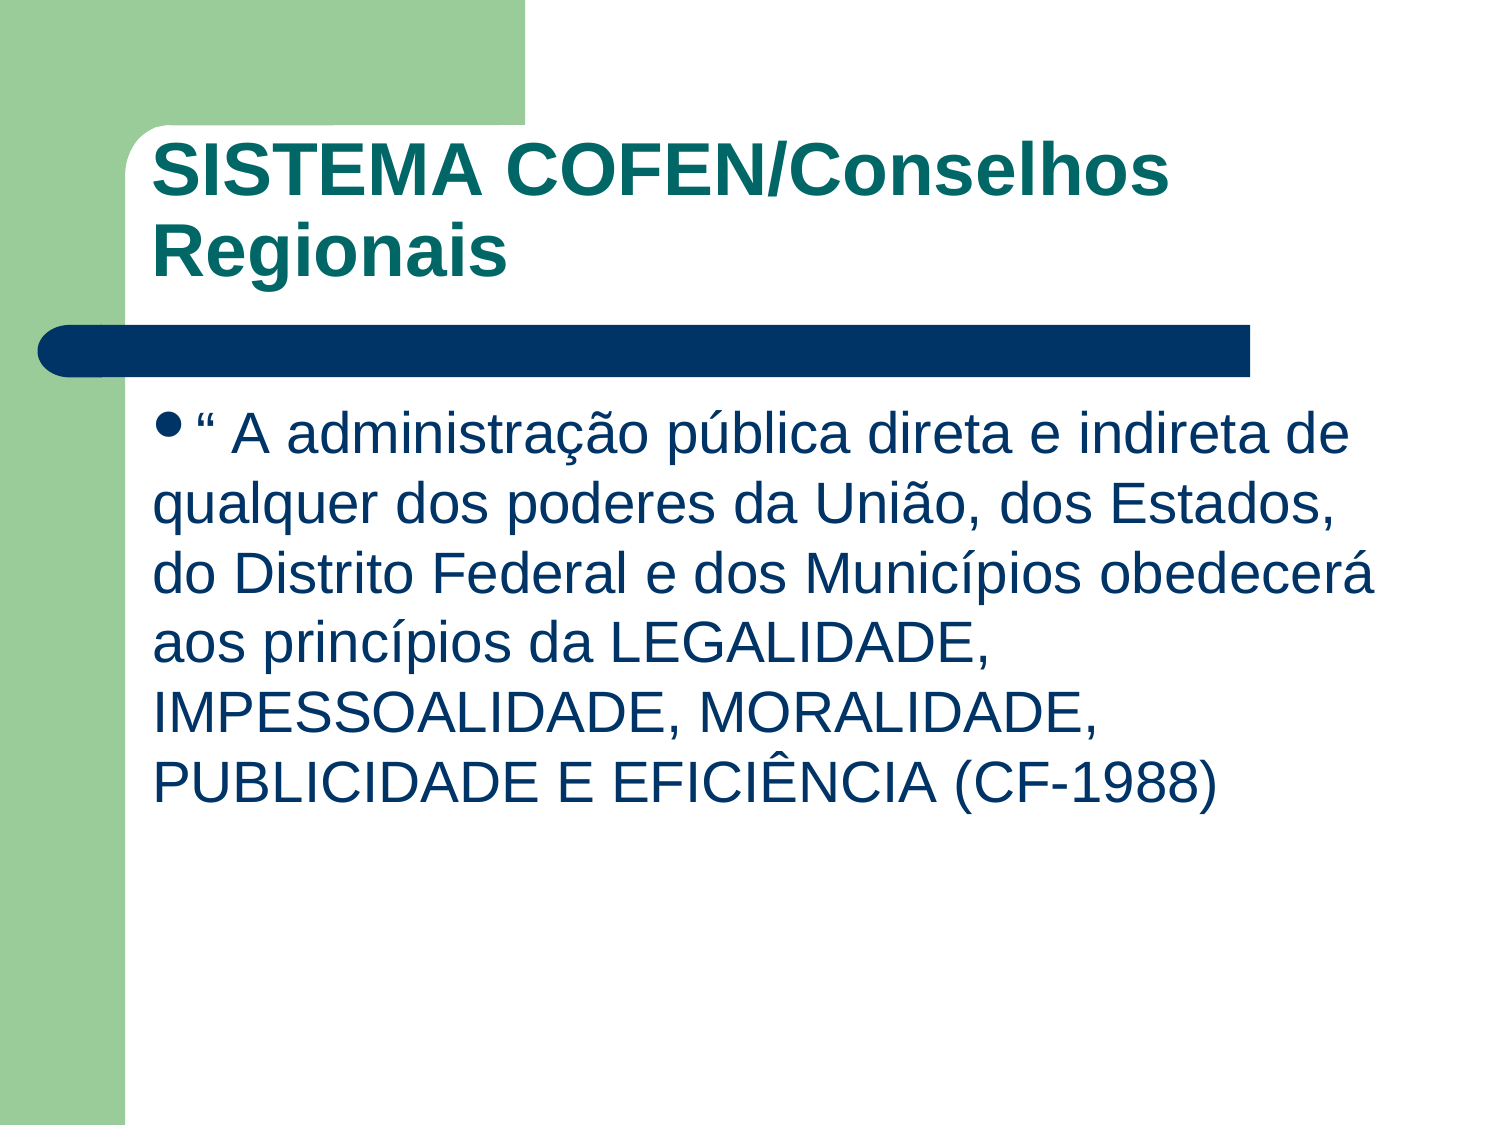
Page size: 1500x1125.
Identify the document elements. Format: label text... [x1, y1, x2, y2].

list “ A administração pública direta e indireta de qualquer dos poderes da União, dos Estados, do Distrito Federal e dos Municípios obedecerá aos princípios da LEGALIDADE, IMPESSOALIDADE, MORALIDADE, PUBLICIDADE E EFICIÊNCIA (CF-1988) [137, 387, 1400, 999]
title SISTEMA COFEN/Conselhos Regionais [136, 123, 1414, 301]
